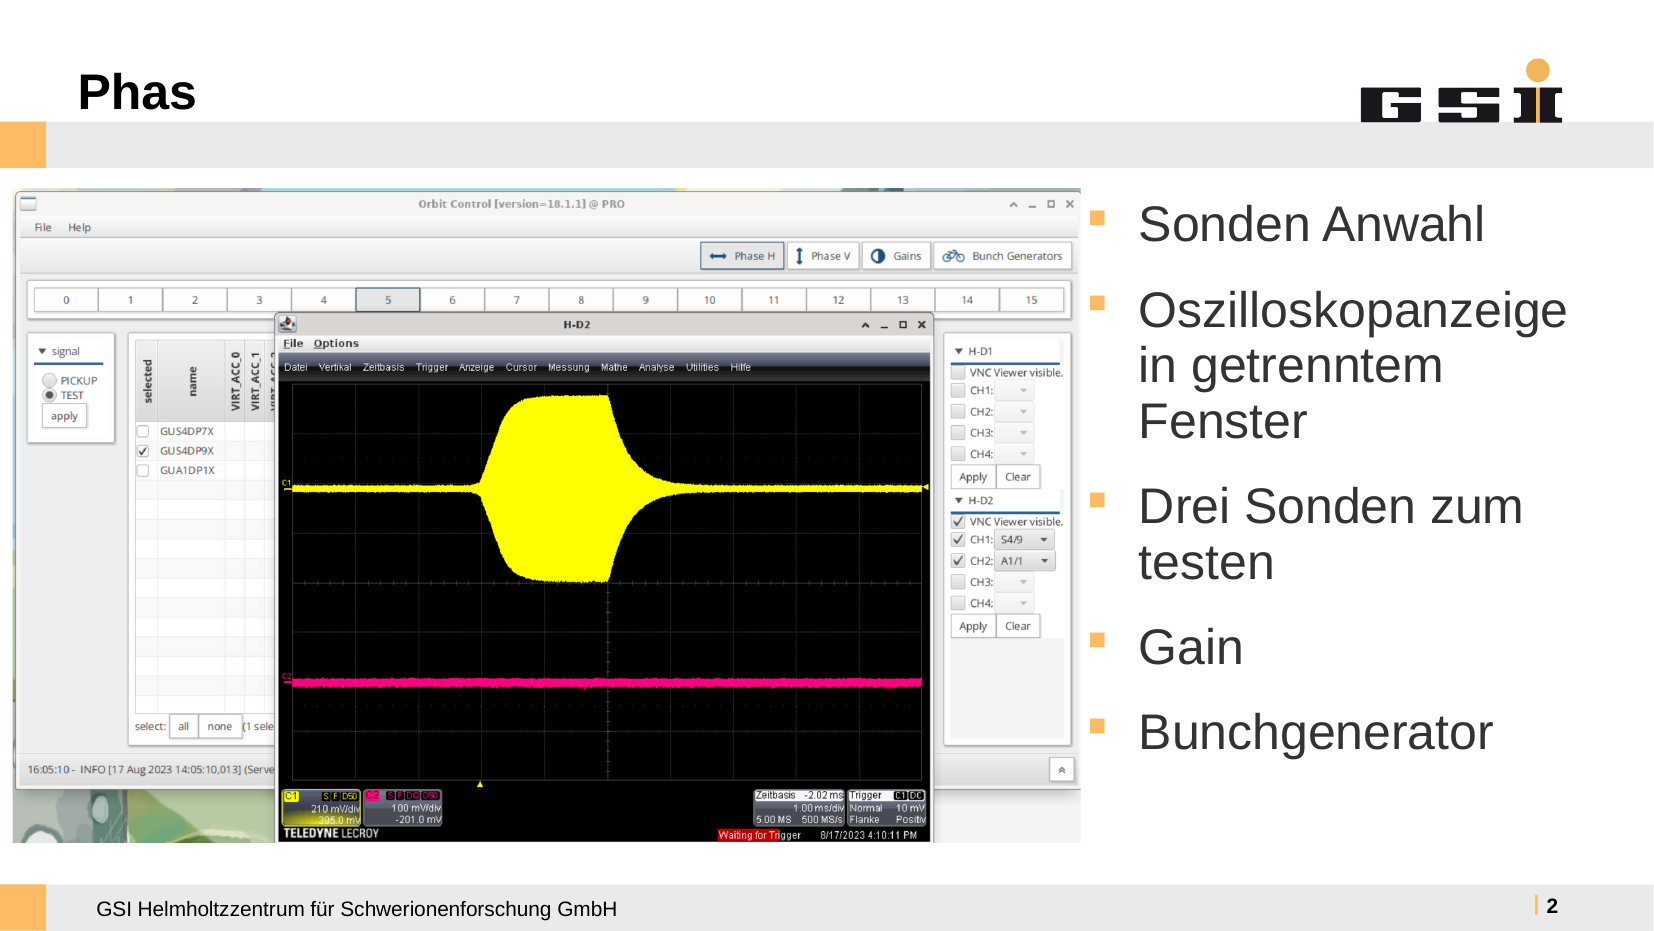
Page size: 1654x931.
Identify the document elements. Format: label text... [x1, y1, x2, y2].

list Sonden Anwahl Oszilloskopanzeige in getrenntem Fenster Drei Sonden zum testen Gain Bunchgenerator [1068, 196, 1622, 862]
picture [1359, 56, 1564, 125]
title Phas [77, 38, 1088, 146]
picture [12, 187, 1081, 843]
